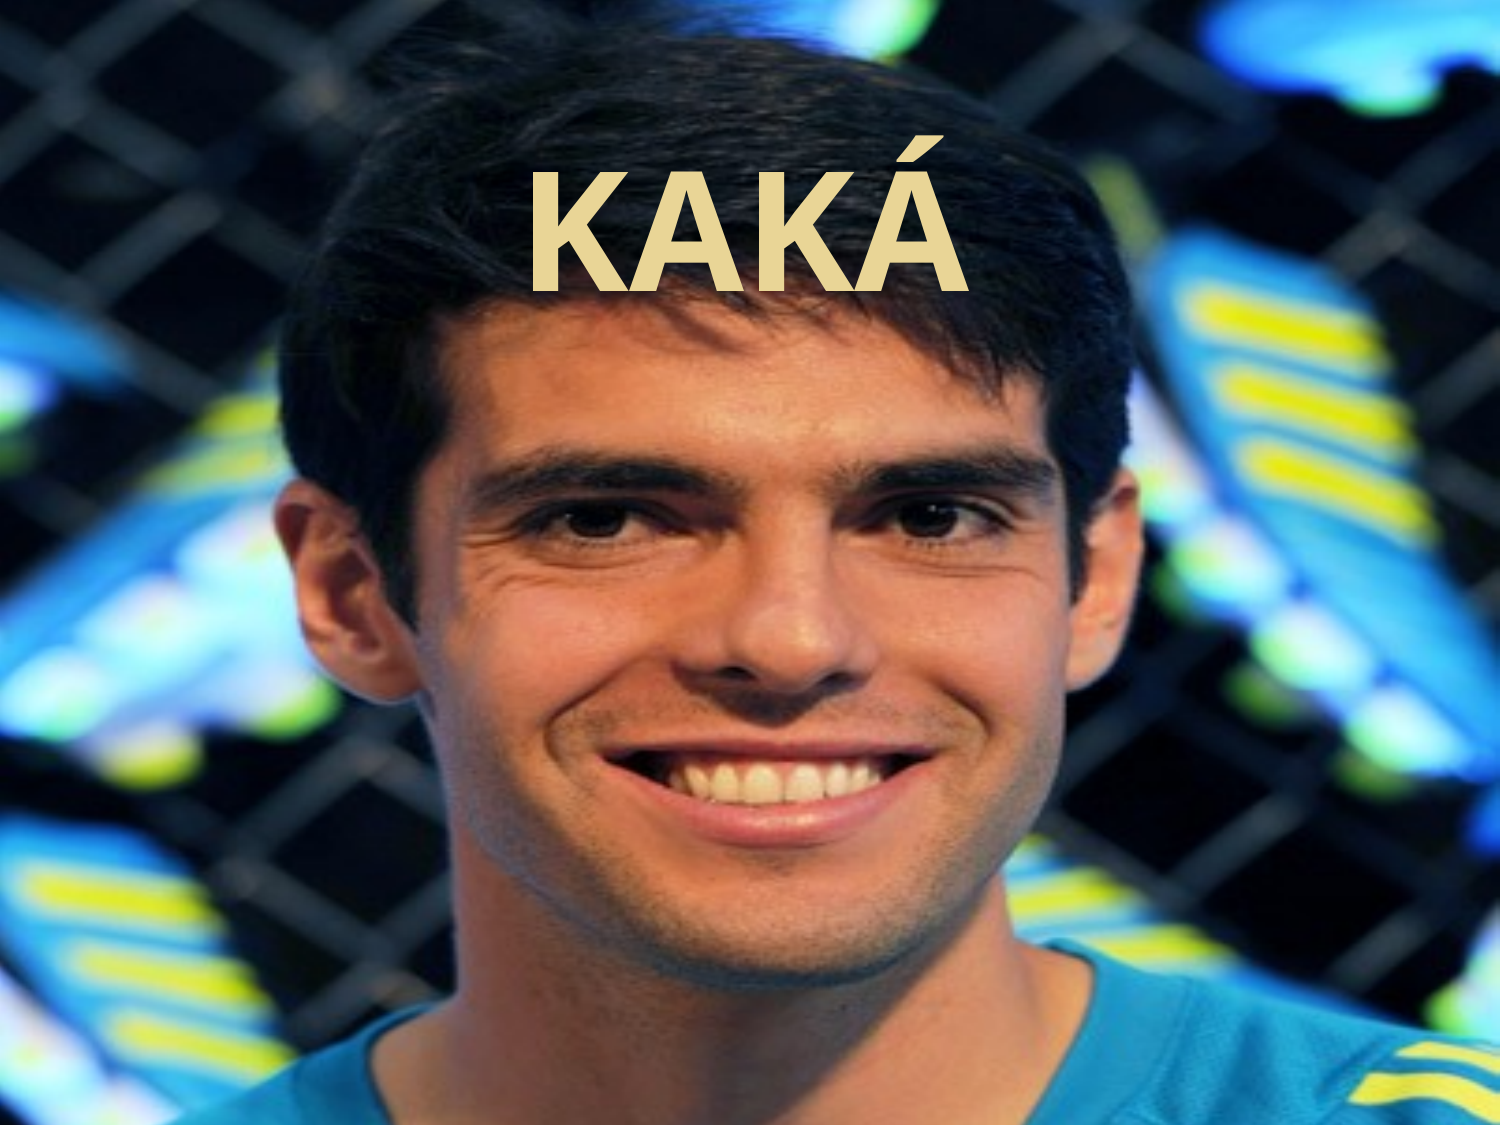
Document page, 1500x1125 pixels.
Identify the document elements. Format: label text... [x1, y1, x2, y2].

title Kaká [69, 224, 1420, 525]
picture [0, 0, 1500, 1125]
